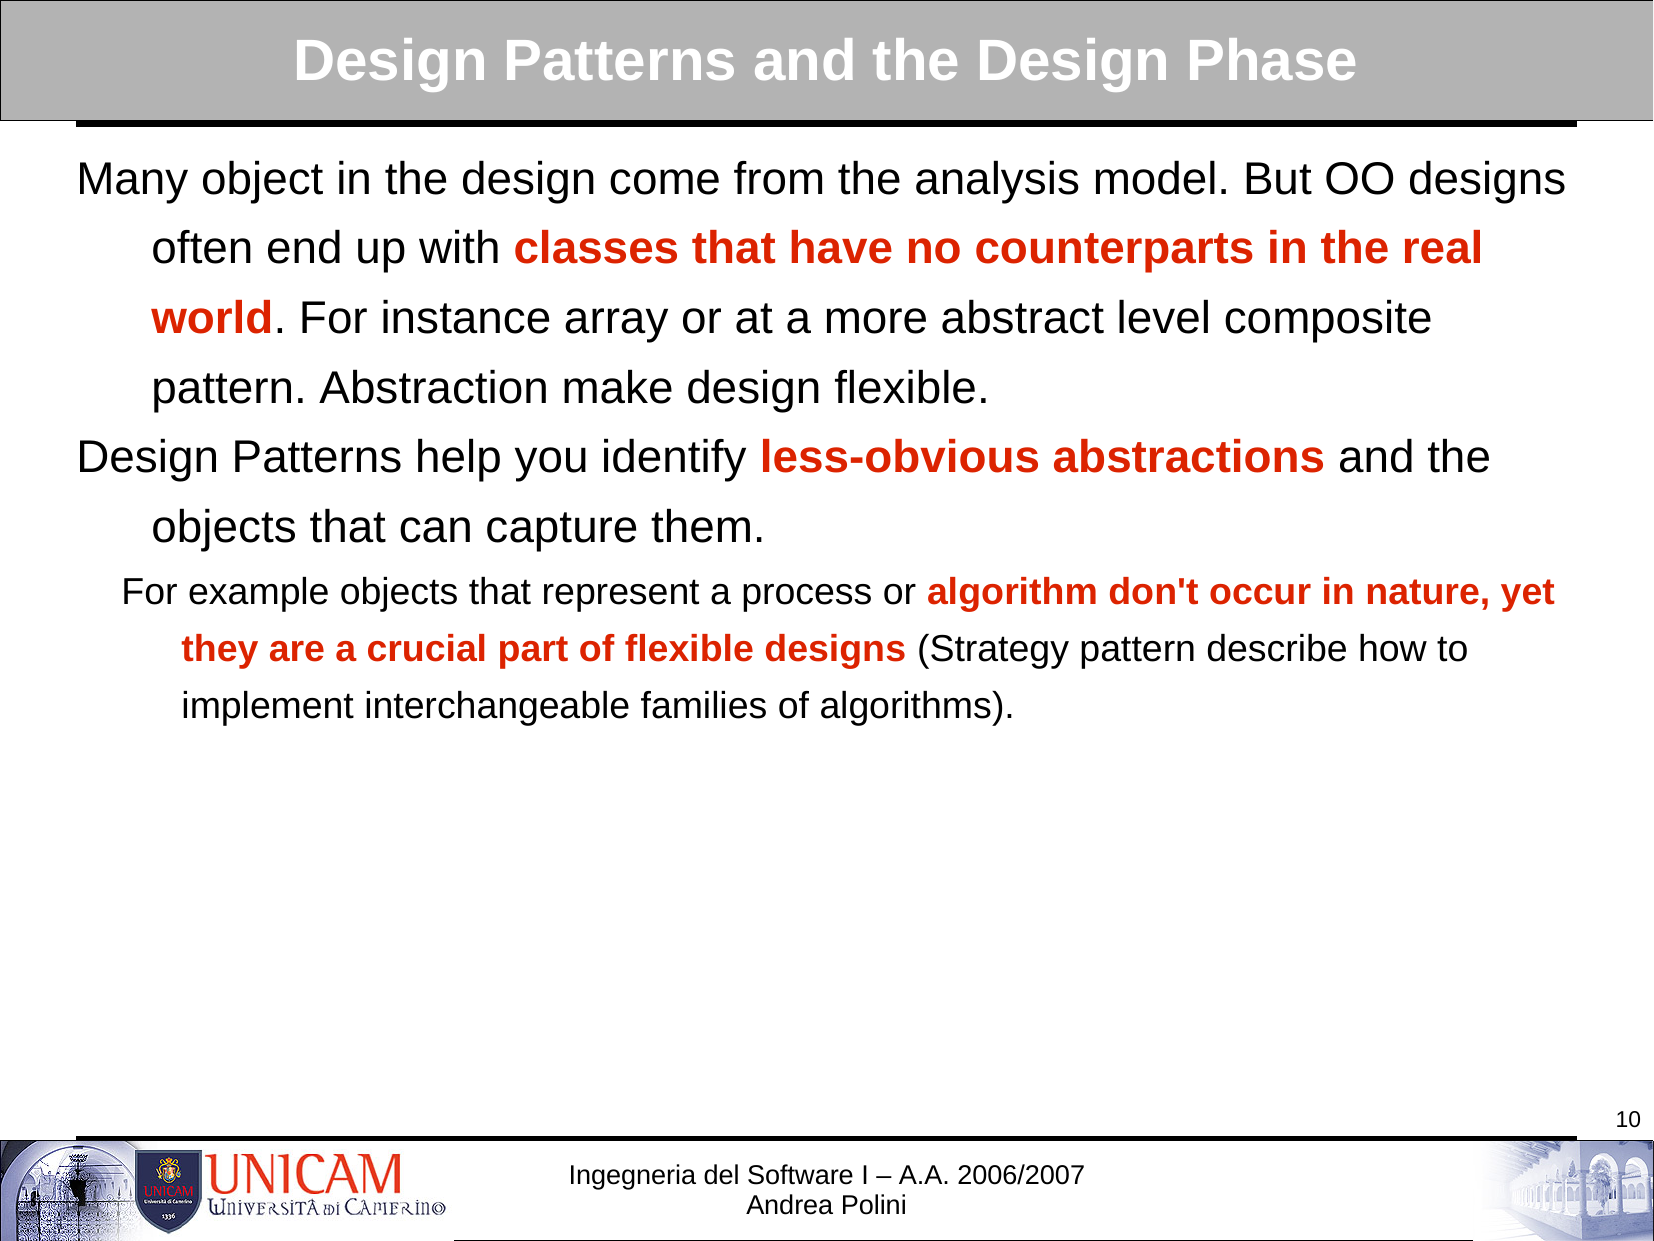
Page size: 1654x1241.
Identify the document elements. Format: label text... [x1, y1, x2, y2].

list Many object in the design come from the analysis model. But OO designs often end up with classes that have no counterparts in the real world. For instance array or at a more abstract level composite pattern. Abstraction make design flexible. Design Patterns help you identify less-obvious abstractions and the objects that can capture them. For example objects that represent a process or algorithm don't occur in nature, yet they are a crucial part of flexible designs (Strategy pattern describe how to implement interchangeable families of algorithms). [76, 152, 1577, 889]
picture [0, 1141, 454, 1241]
title Design Patterns and the Design Phase [0, 0, 1653, 121]
picture [1473, 1141, 1654, 1241]
